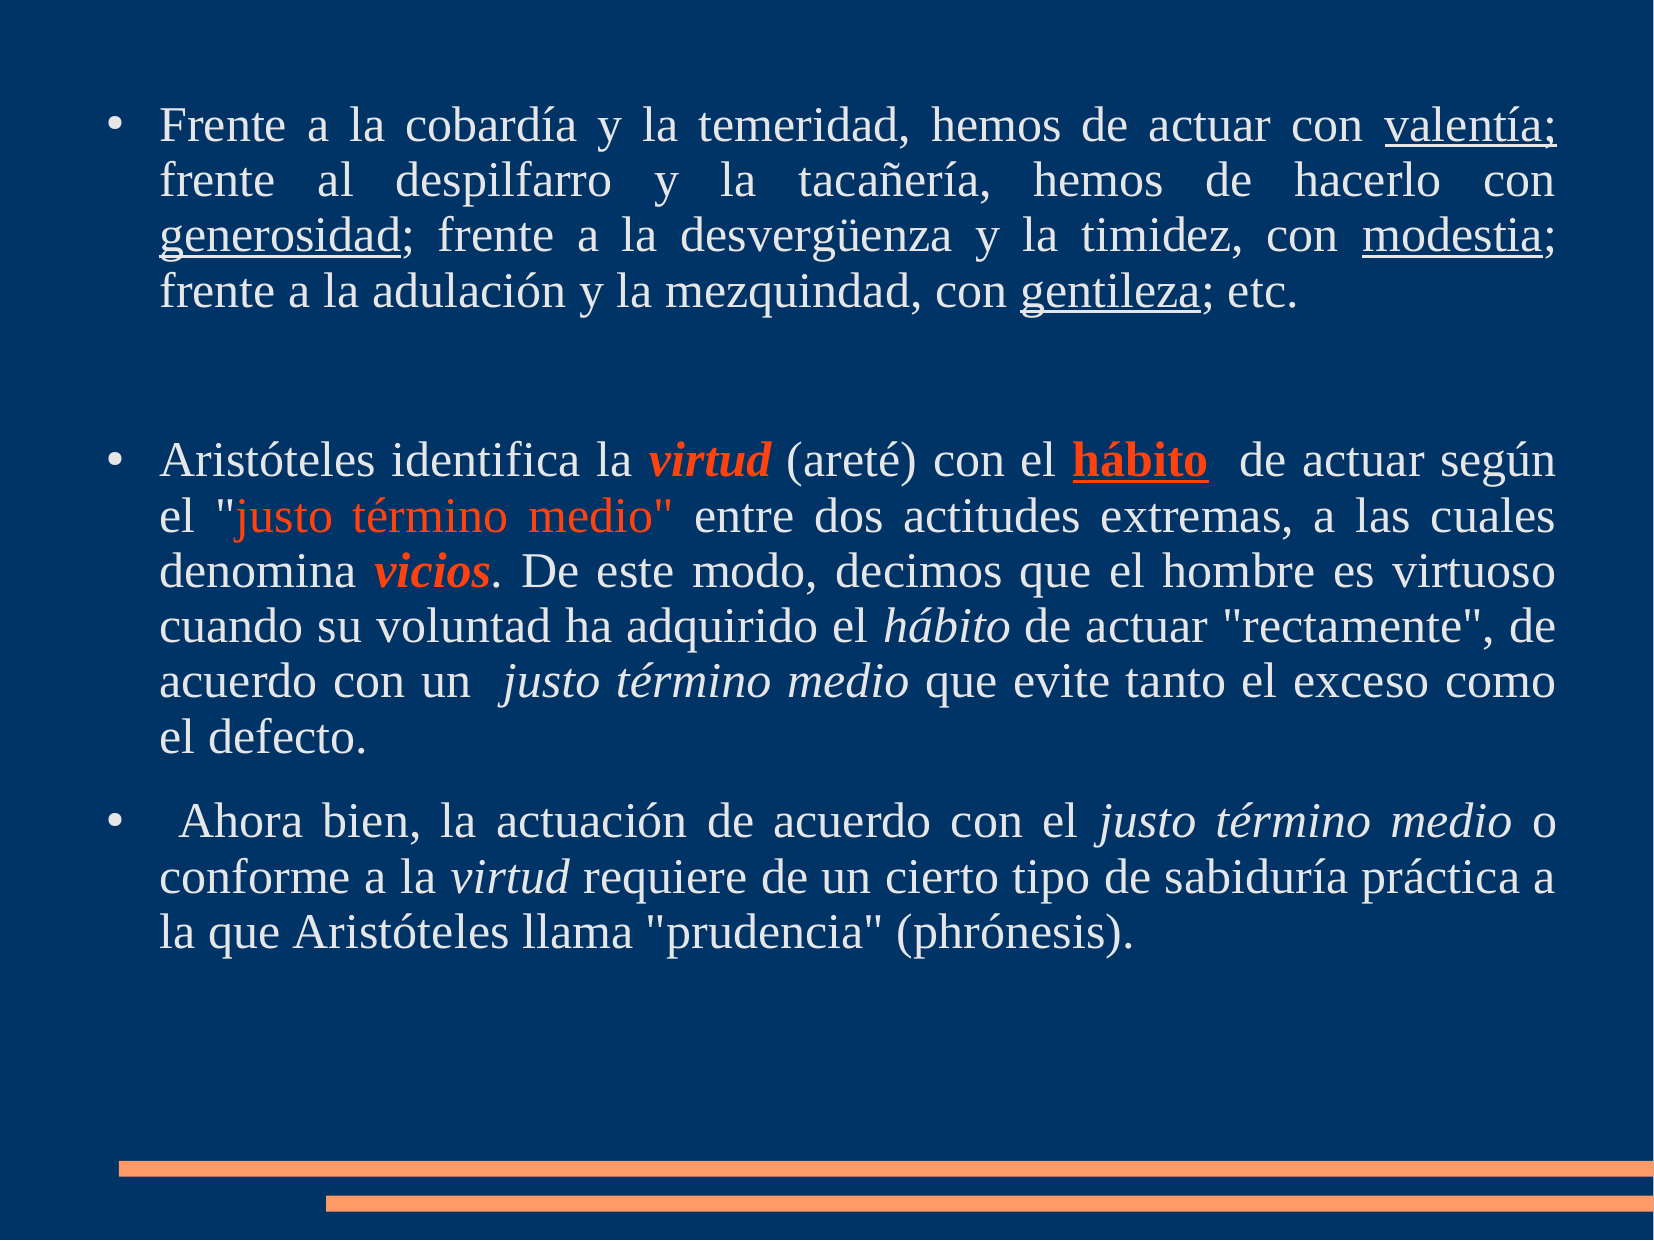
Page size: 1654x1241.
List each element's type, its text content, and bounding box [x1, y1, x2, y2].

list Frente a la cobardía y la temeridad, hemos de actuar con valentía; frente al despilfarro y la tacañería, hemos de hacerlo con generosidad; frente a la desvergüenza y la timidez, con modestia; frente a la adulación y la mezquindad, con gentileza; etc. Aristóteles identifica la virtud (areté) con el hábito de actuar según el "justo término medio" entre dos actitudes extremas, a las cuales denomina vicios. De este modo, decimos que el hombre es virtuoso cuando su voluntad ha adquirido el hábito de actuar "rectamente", de acuerdo con un justo término medio que evite tanto el exceso como el defecto. Ahora bien, la actuación de acuerdo con el justo término medio o conforme a la virtud requiere de un cierto tipo de sabiduría práctica a la que Aristóteles llama "prudencia" (phrónesis). [88, 96, 1558, 1152]
